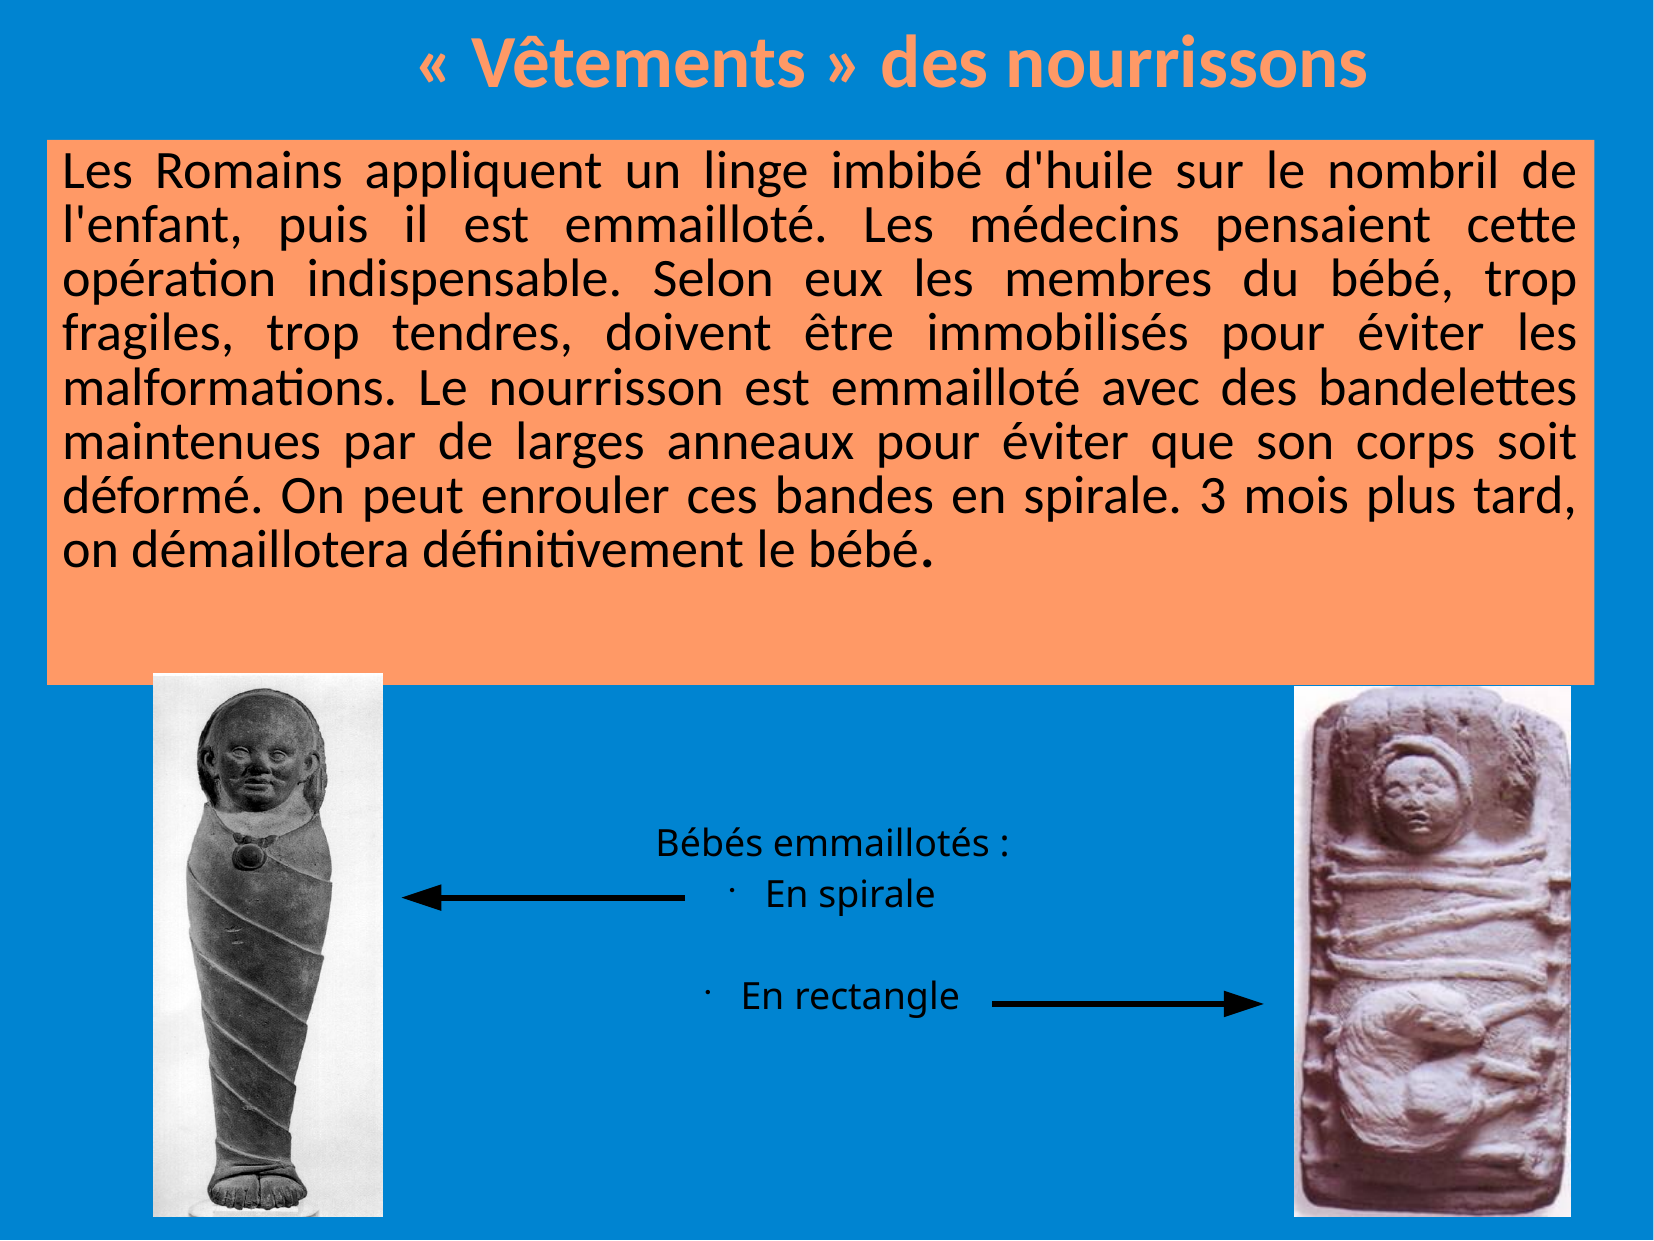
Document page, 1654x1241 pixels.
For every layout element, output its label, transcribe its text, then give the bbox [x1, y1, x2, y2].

text_box Bébés emmaillotés : En spirale En rectangle [590, 809, 1075, 1034]
picture [1294, 686, 1571, 1217]
text_box Les Romains appliquent un linge imbibé d'huile sur le nombril de l'enfant, puis il est emmailloté. Les médecins pensaient cette opération indispensable. Selon eux les membres du bébé, trop fragiles, trop tendres, doivent être immobilisés pour éviter les malformations. Le nourrisson est emmailloté avec des bandelettes maintenues par de larges anneaux pour éviter que son corps soit déformé. On peut enrouler ces bandes en spirale. 3 mois plus tard, on démaillotera définitivement le bébé. [47, 139, 1595, 685]
picture [153, 673, 383, 1217]
text_box « Vêtements » des nourrissons [342, 23, 1441, 130]
